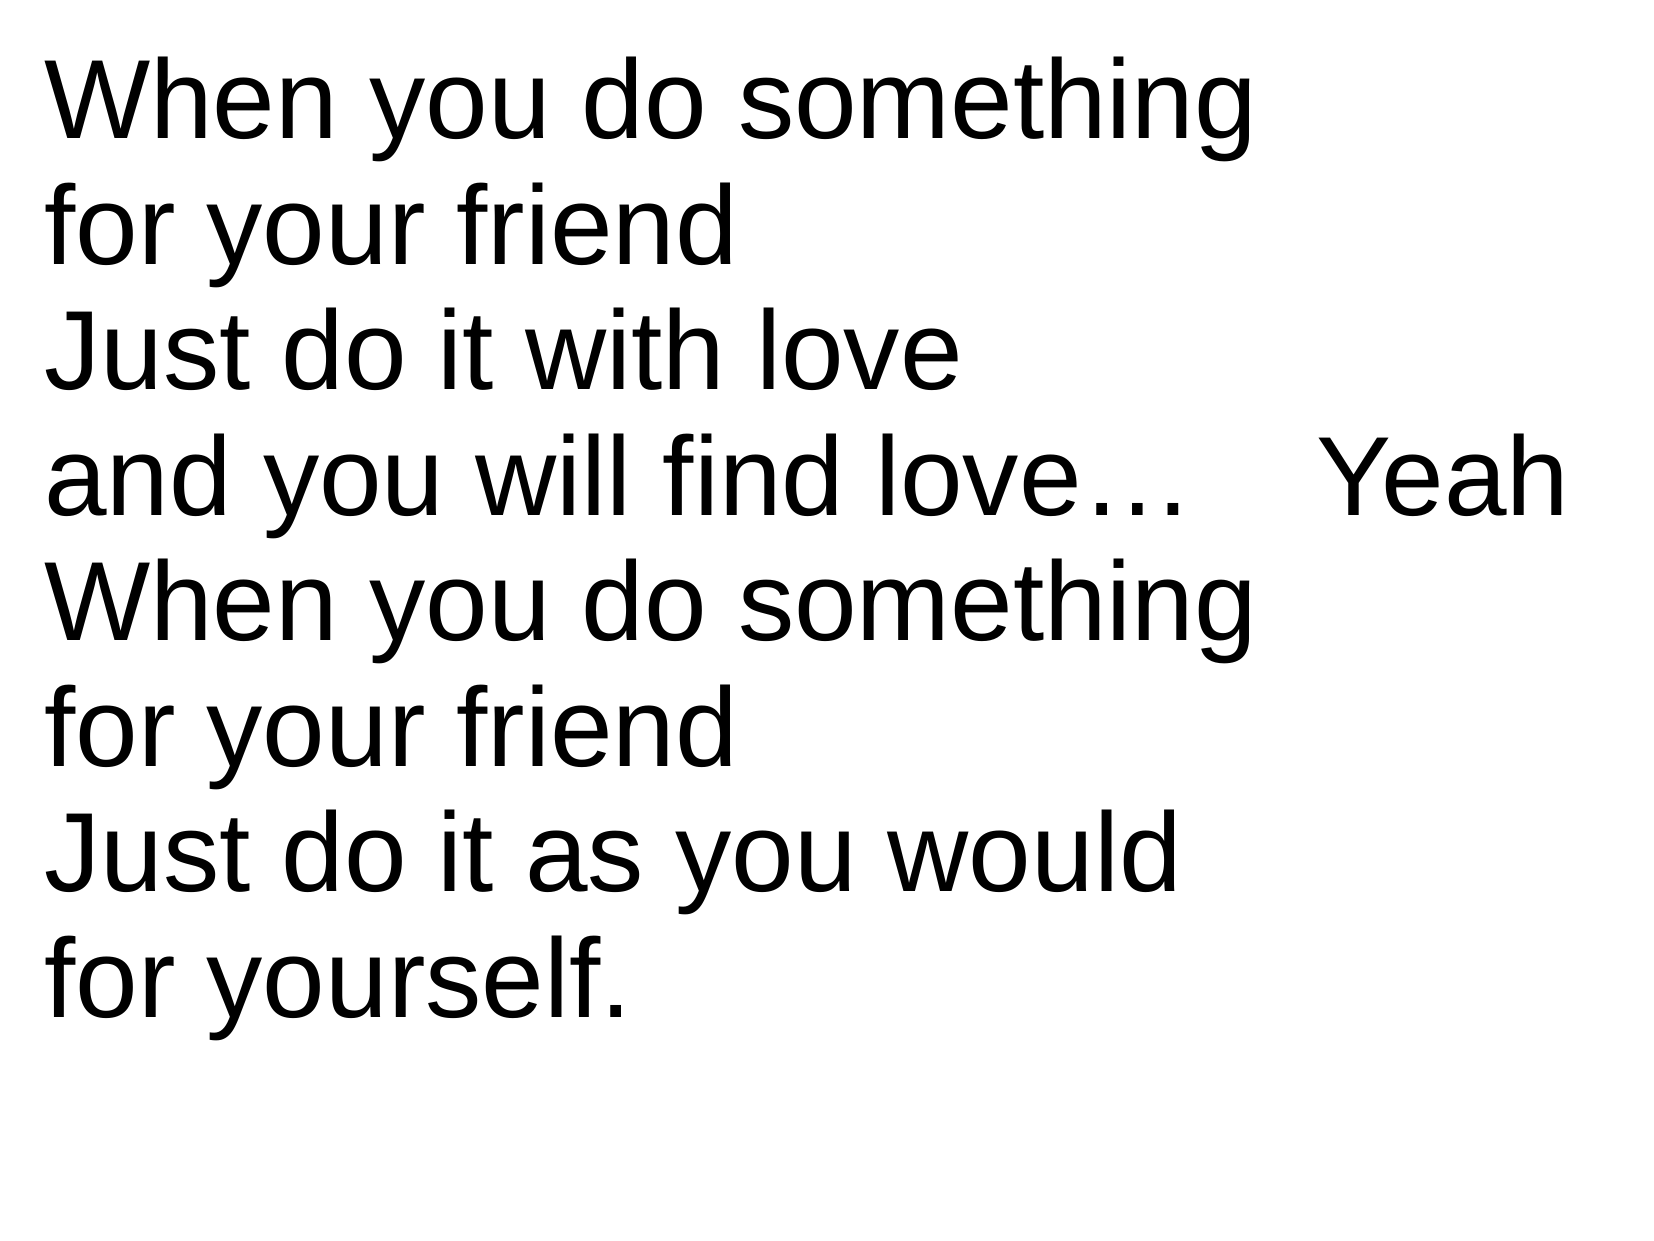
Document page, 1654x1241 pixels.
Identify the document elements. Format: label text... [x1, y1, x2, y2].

text_box When you do something for your friend Just do it with love and you will find love… Yeah When you do something for your friend Just do it as you would for yourself. [29, 29, 1625, 1049]
